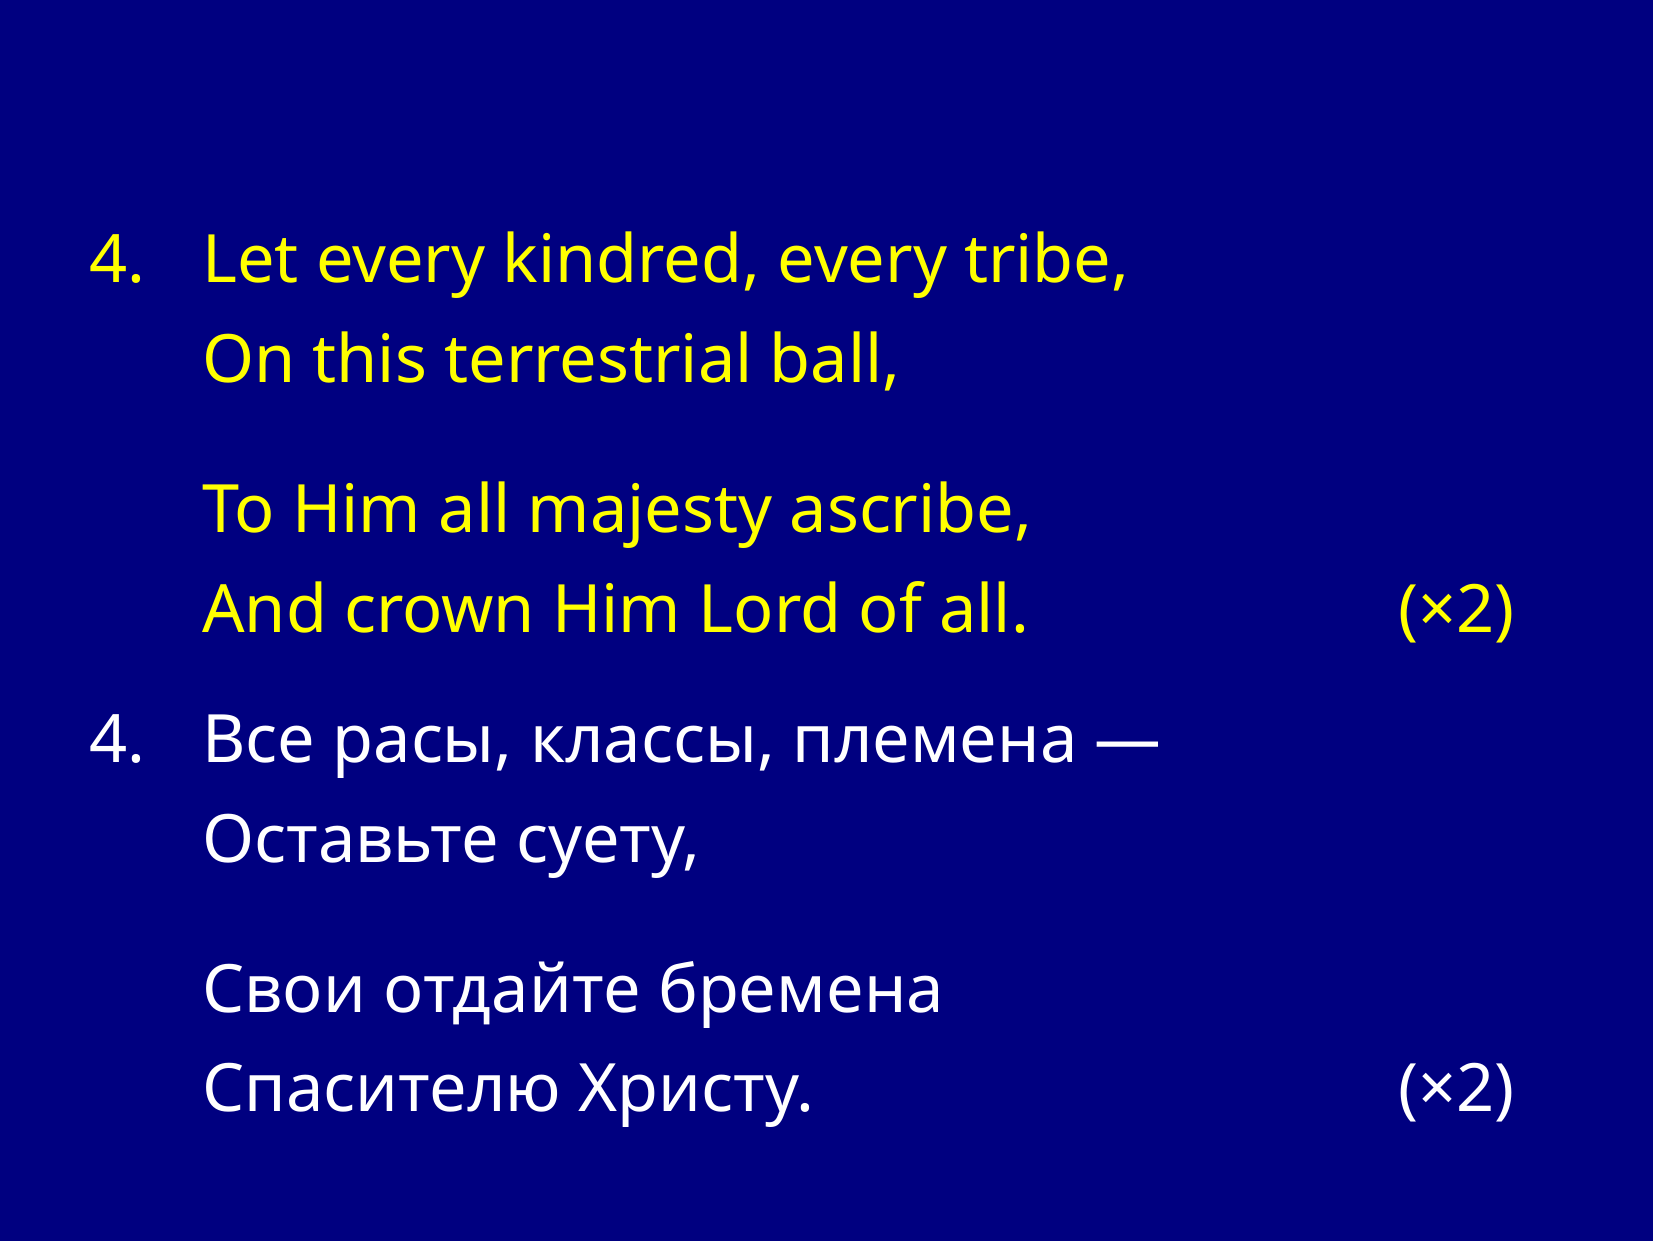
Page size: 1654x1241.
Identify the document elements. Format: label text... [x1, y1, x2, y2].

text_box 4. Все расы, классы, племена — Оставьте суету, Свои отдайте бремена Спасителю Христу. (×2) [75, 675, 1576, 1163]
text_box 4. Let every kindred, every tribe, On this terrestrial ball, To Him all majesty ascribe, And crown Him Lord of all. (×2) [75, 150, 1576, 657]
